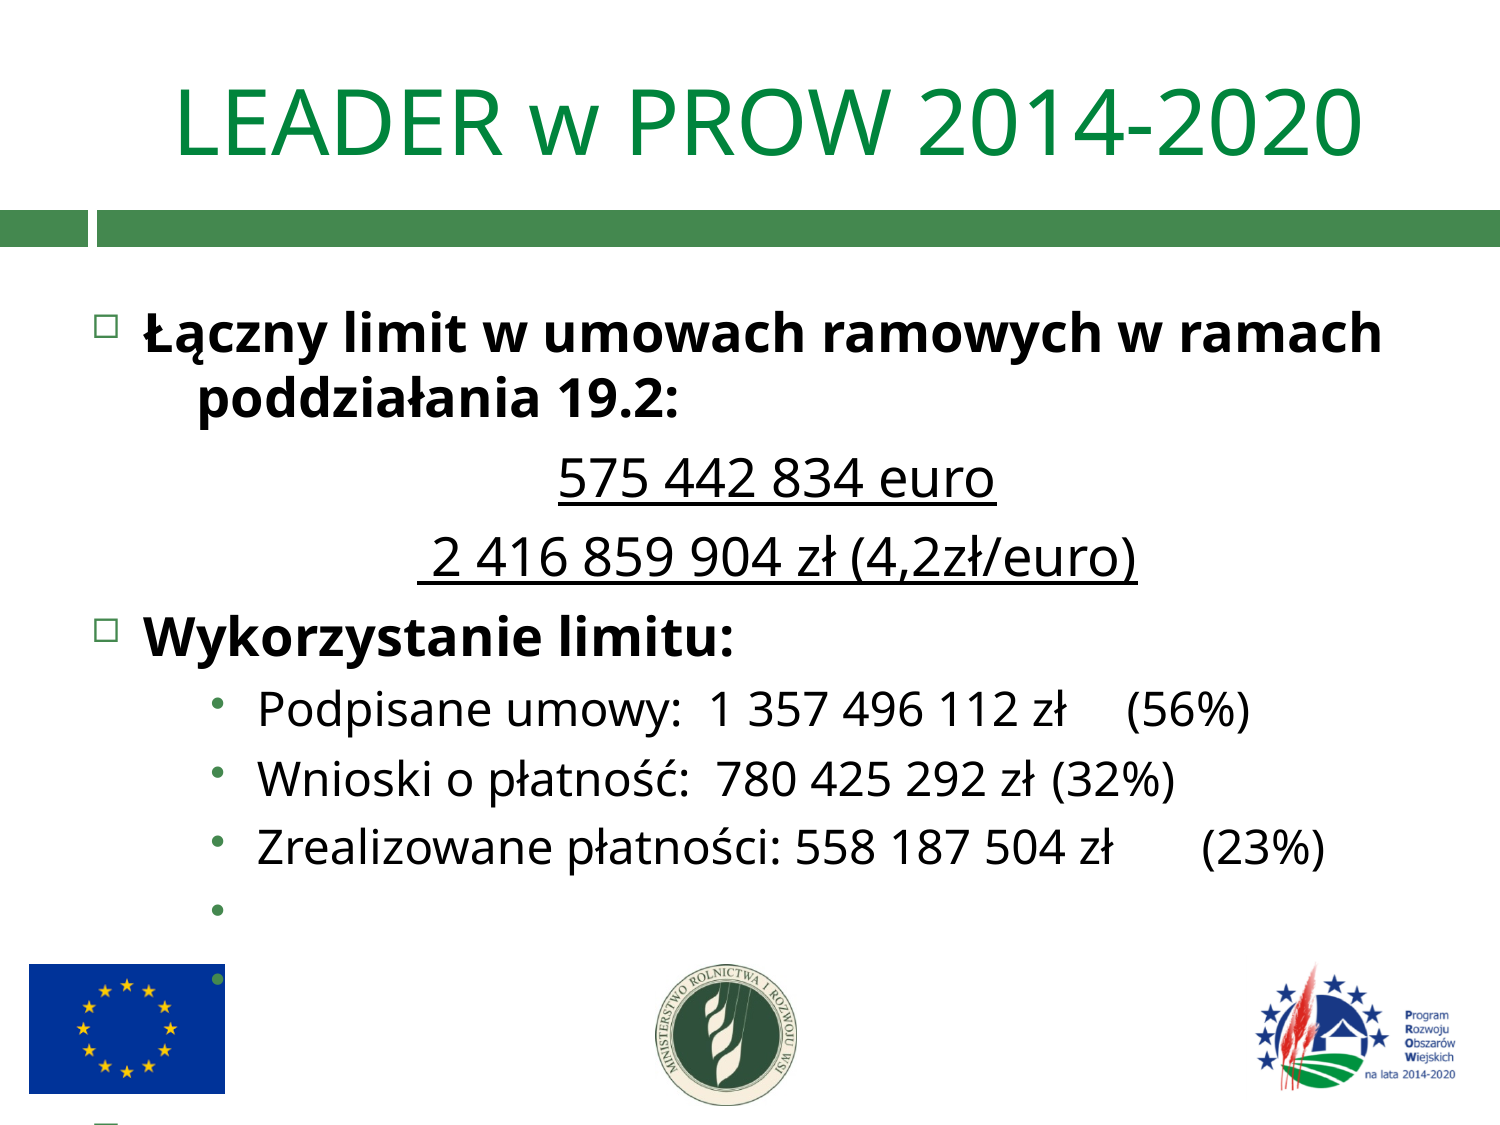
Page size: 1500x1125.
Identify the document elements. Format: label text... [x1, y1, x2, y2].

list Łączny limit w umowach ramowych w ramach poddziałania 19.2: 575 442 834 euro 2 416 859 904 zł (4,2zł/euro) Wykorzystanie limitu: Podpisane umowy: 1 357 496 112 zł (56%) Wnioski o płatność: 780 425 292 zł (32%) Zrealizowane płatności: 558 187 504 zł (23%) [76, 290, 1479, 941]
title LEADER w PROW 2014-2020 [100, 37, 1438, 201]
